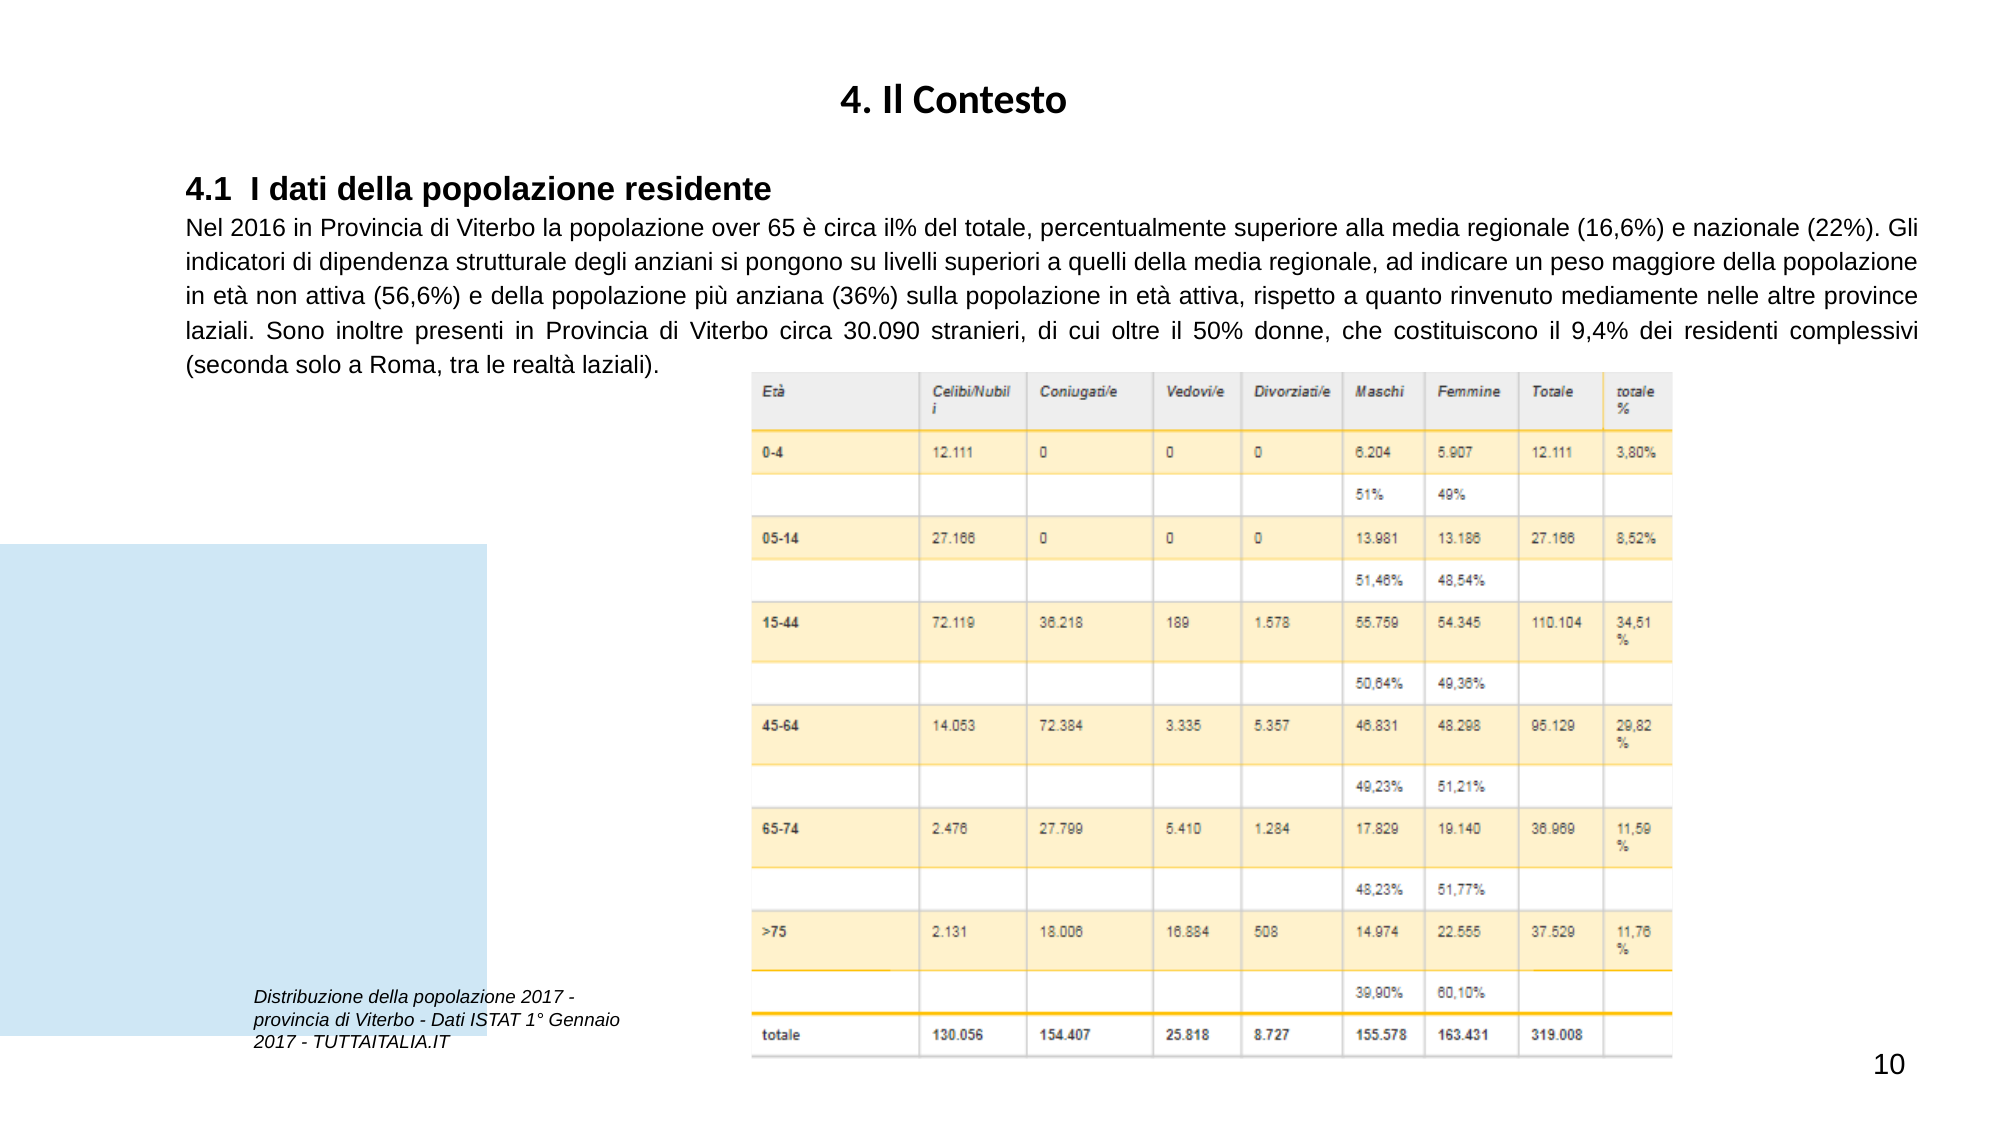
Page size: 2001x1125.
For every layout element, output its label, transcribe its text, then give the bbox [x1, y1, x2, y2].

picture [751, 372, 1673, 1059]
text_box Distribuzione della popolazione 2017 - provincia di Viterbo - Dati ISTAT 1° Gennaio 2017 - TUTTAITALIA.IT [239, 970, 663, 1067]
table_header [0, 544, 487, 1036]
text_box 4. Il Contesto [727, 64, 1181, 126]
slide_number <numero> [1853, 1019, 1974, 1106]
text_box 4.1 I dati della popolazione residente Nel 2016 in Provincia di Viterbo la popolazione over 65 è circa il% del totale, percentualmente superiore alla media regionale (16,6%) e nazionale (22%). Gli indicatori di dipendenza strutturale degli anziani si pongono su livelli superiori a quelli della media regionale, ad indicare un peso maggiore della popolazione in età non attiva (56,6%) e della popolazione più anziana (36%) sulla popolazione in età attiva, rispetto a quanto rinvenuto mediamente nelle altre province laziali. Sono inoltre presenti in Provincia di Viterbo circa 30.090 stranieri, di cui oltre il 50% donne, che costituiscono il 9,4% dei residenti complessivi (seconda solo a Roma, tra le realtà laziali). [170, 132, 1938, 332]
